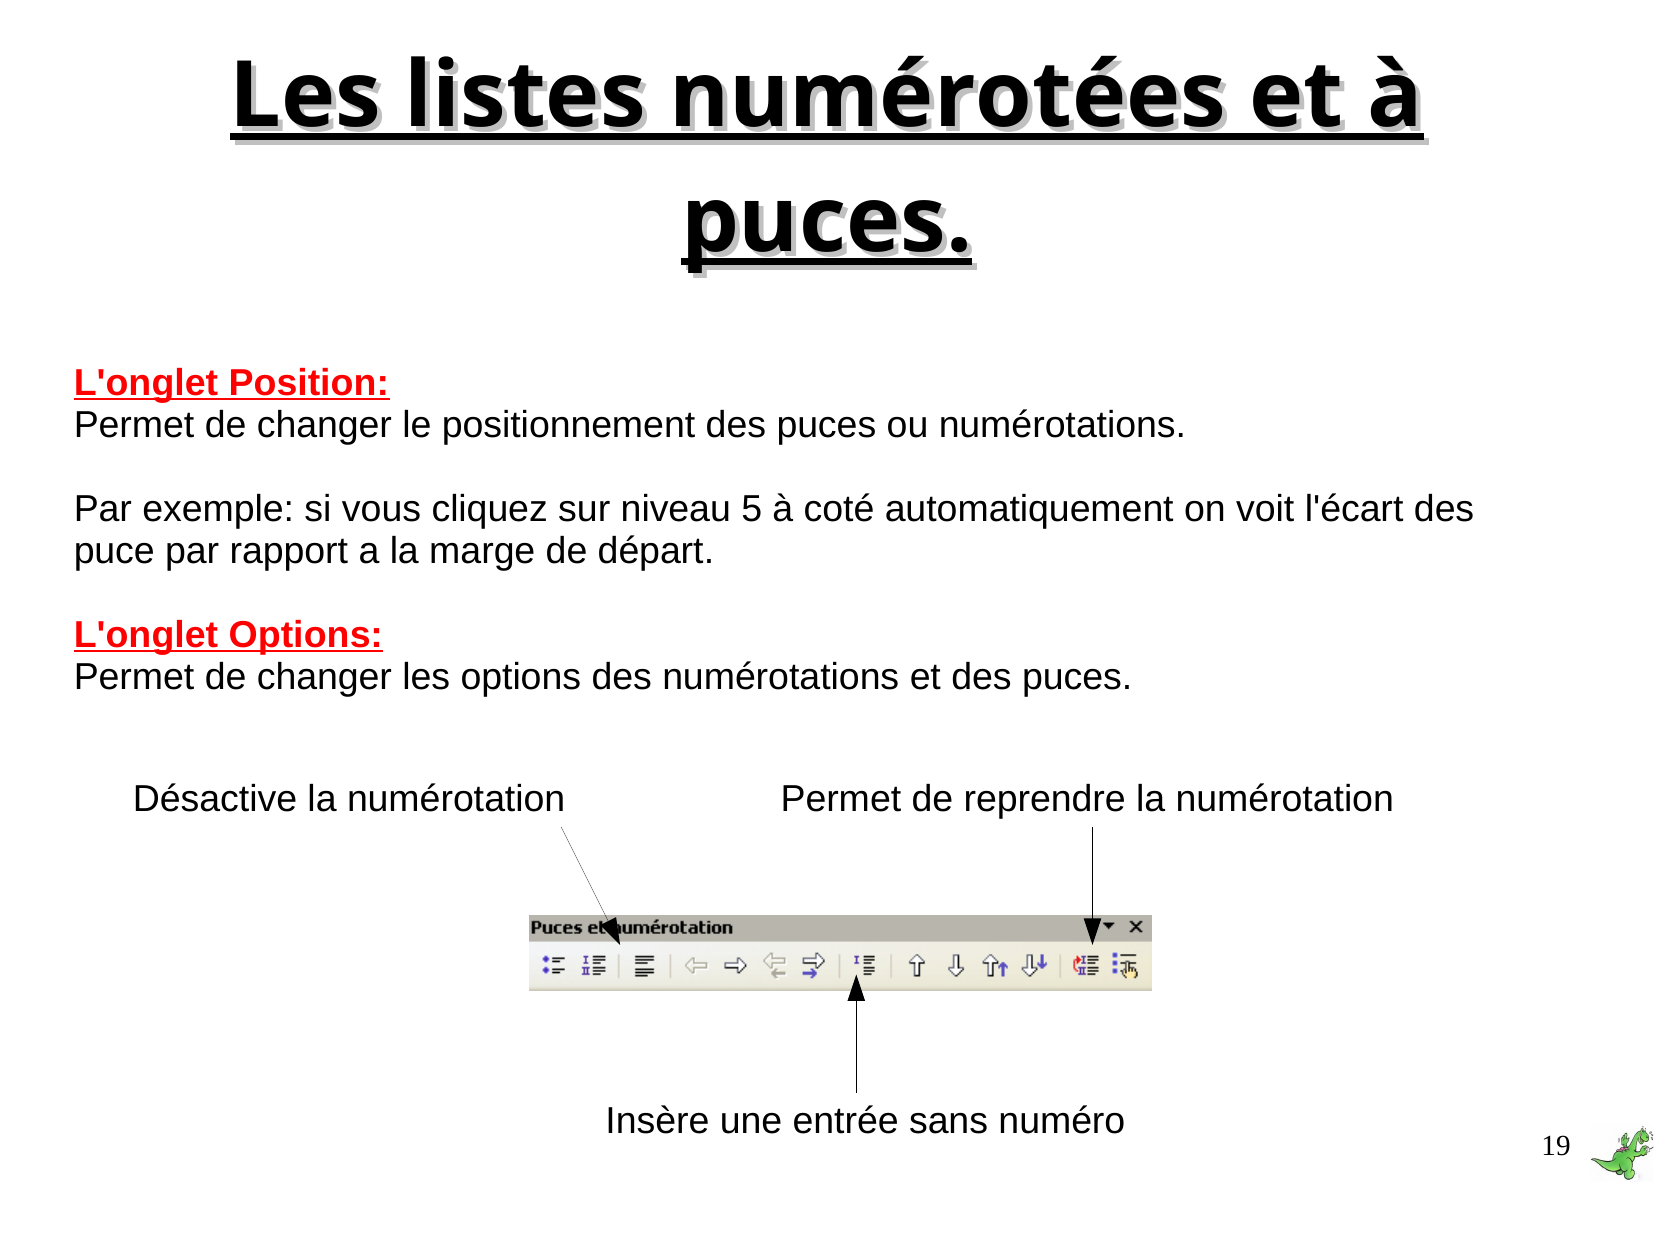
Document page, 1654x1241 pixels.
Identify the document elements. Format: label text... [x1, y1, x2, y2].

text_box Désactive la numérotation [118, 769, 650, 827]
picture [1590, 1124, 1654, 1182]
text_box Permet de reprendre la numérotation [738, 769, 1447, 827]
picture [529, 915, 1152, 991]
text_box Insère une entrée sans numéro [590, 1092, 1300, 1150]
text_box L'onglet Position: Permet de changer le positionnement des puces ou numérotations. Par exemple: si vous cliquez sur niveau 5 à coté automatiquement on voit l'écart des puce par rapport a la marge de départ. L'onglet Options: Permet de changer les options des numérotations et des puces. [59, 354, 1506, 708]
title Les listes numérotées et à puces. [82, 25, 1571, 281]
